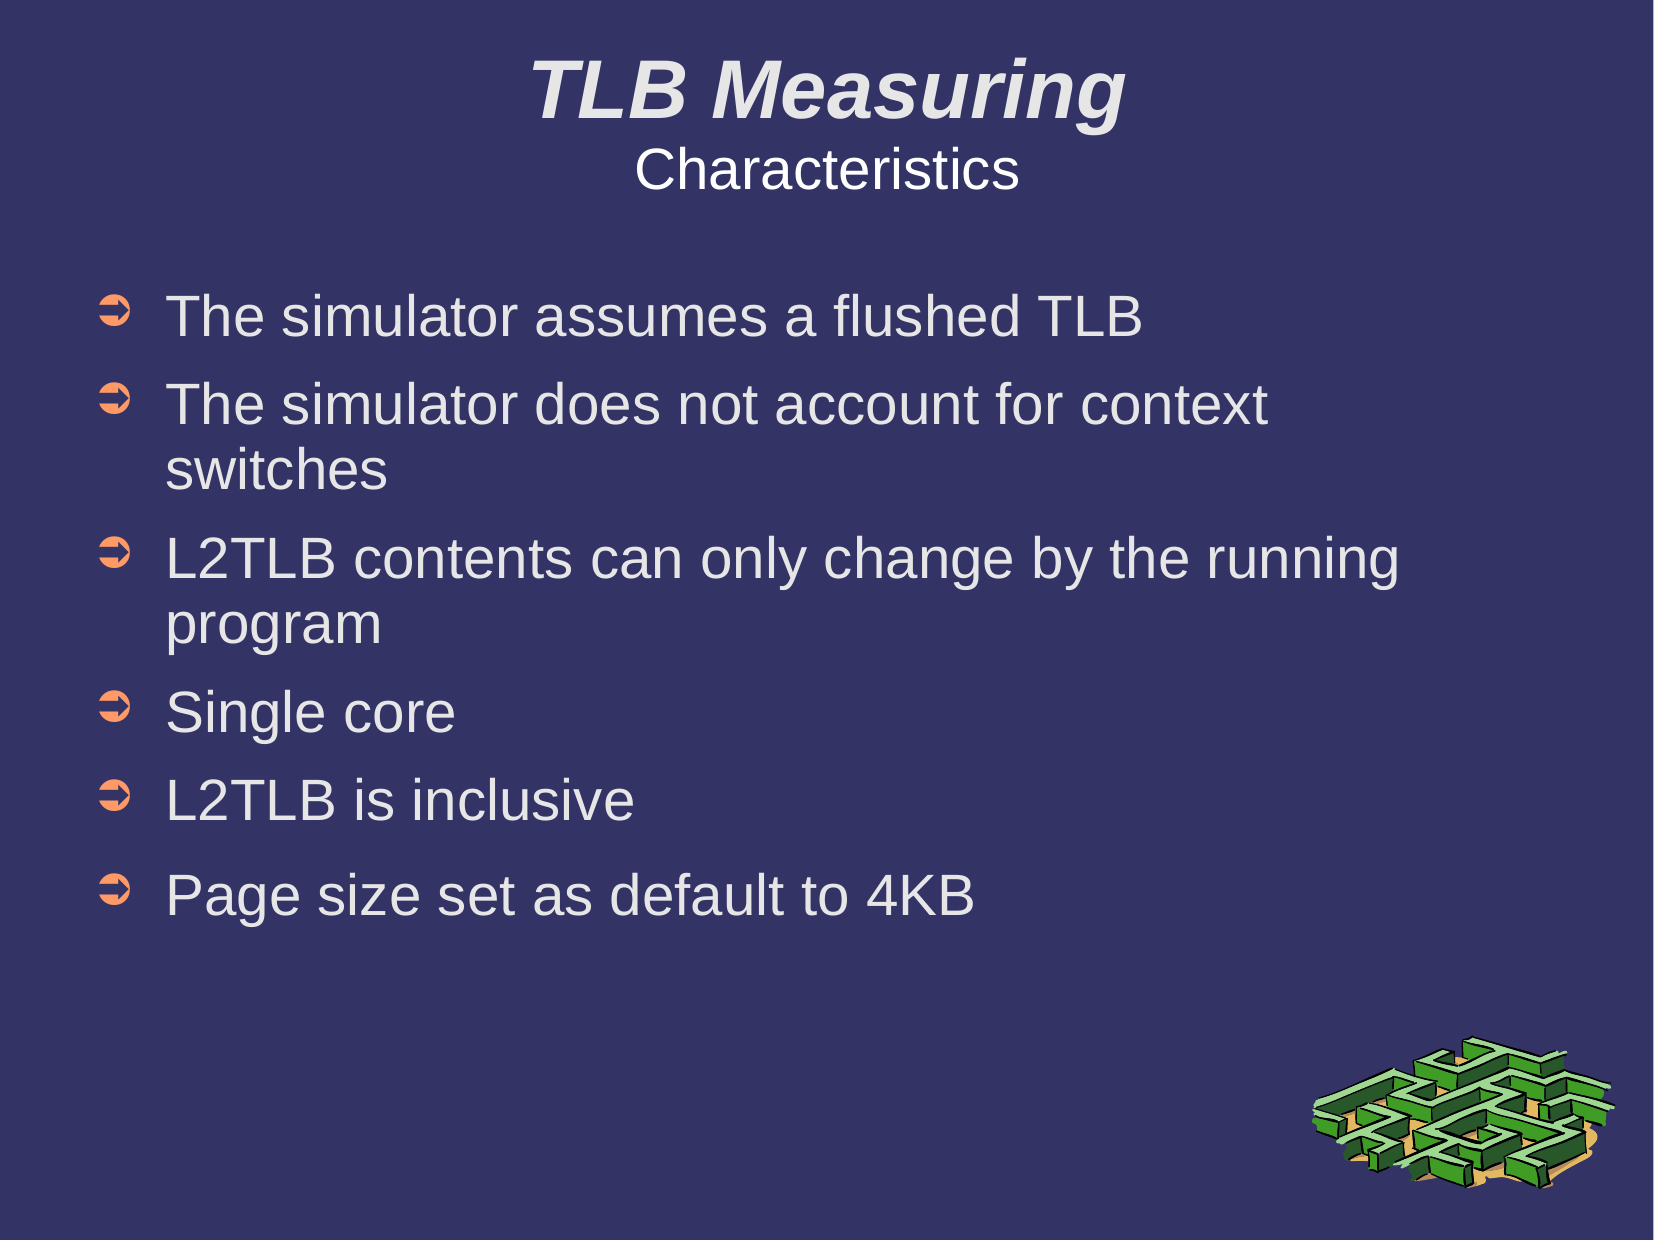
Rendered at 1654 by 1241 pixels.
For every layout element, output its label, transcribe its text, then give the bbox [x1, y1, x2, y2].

title TLB Measuring Characteristics [121, 19, 1534, 227]
list The simulator assumes a flushed TLB The simulator does not account for context switches L2TLB contents can only change by the running program Single core L2TLB is inclusive Page size set as default to 4KB [82, 283, 1474, 1065]
